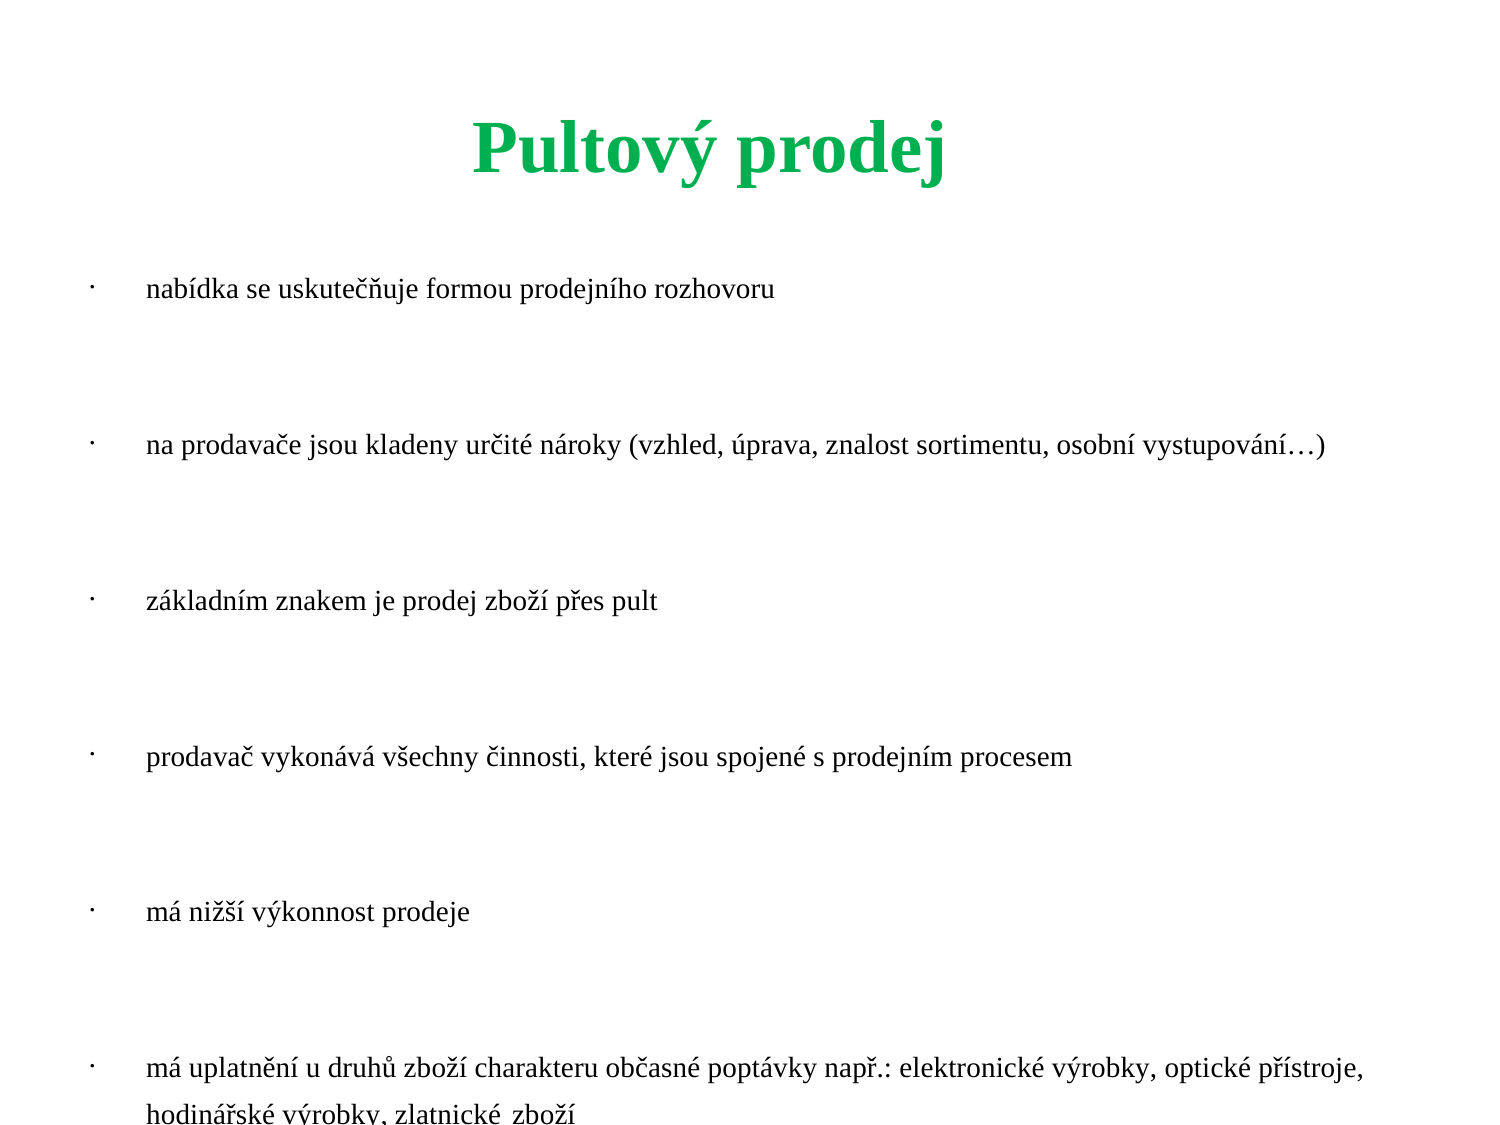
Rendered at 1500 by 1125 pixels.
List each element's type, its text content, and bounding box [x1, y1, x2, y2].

text_box nabídka se uskutečňuje formou prodejního rozhovoru na prodavače jsou kladeny určité nároky (vzhled, úprava, znalost sortimentu, osobní vystupování…) základním znakem je prodej zboží přes pult prodavač vykonává všechny činnosti, které jsou spojené s prodejním procesem má nižší výkonnost prodeje má uplatnění u druhů zboží charakteru občasné poptávky např.: elektronické výrobky, optické přístroje, hodinářské výrobky, zlatnické zboží [75, 262, 1426, 1005]
title Pultový prodej [35, 0, 1386, 305]
